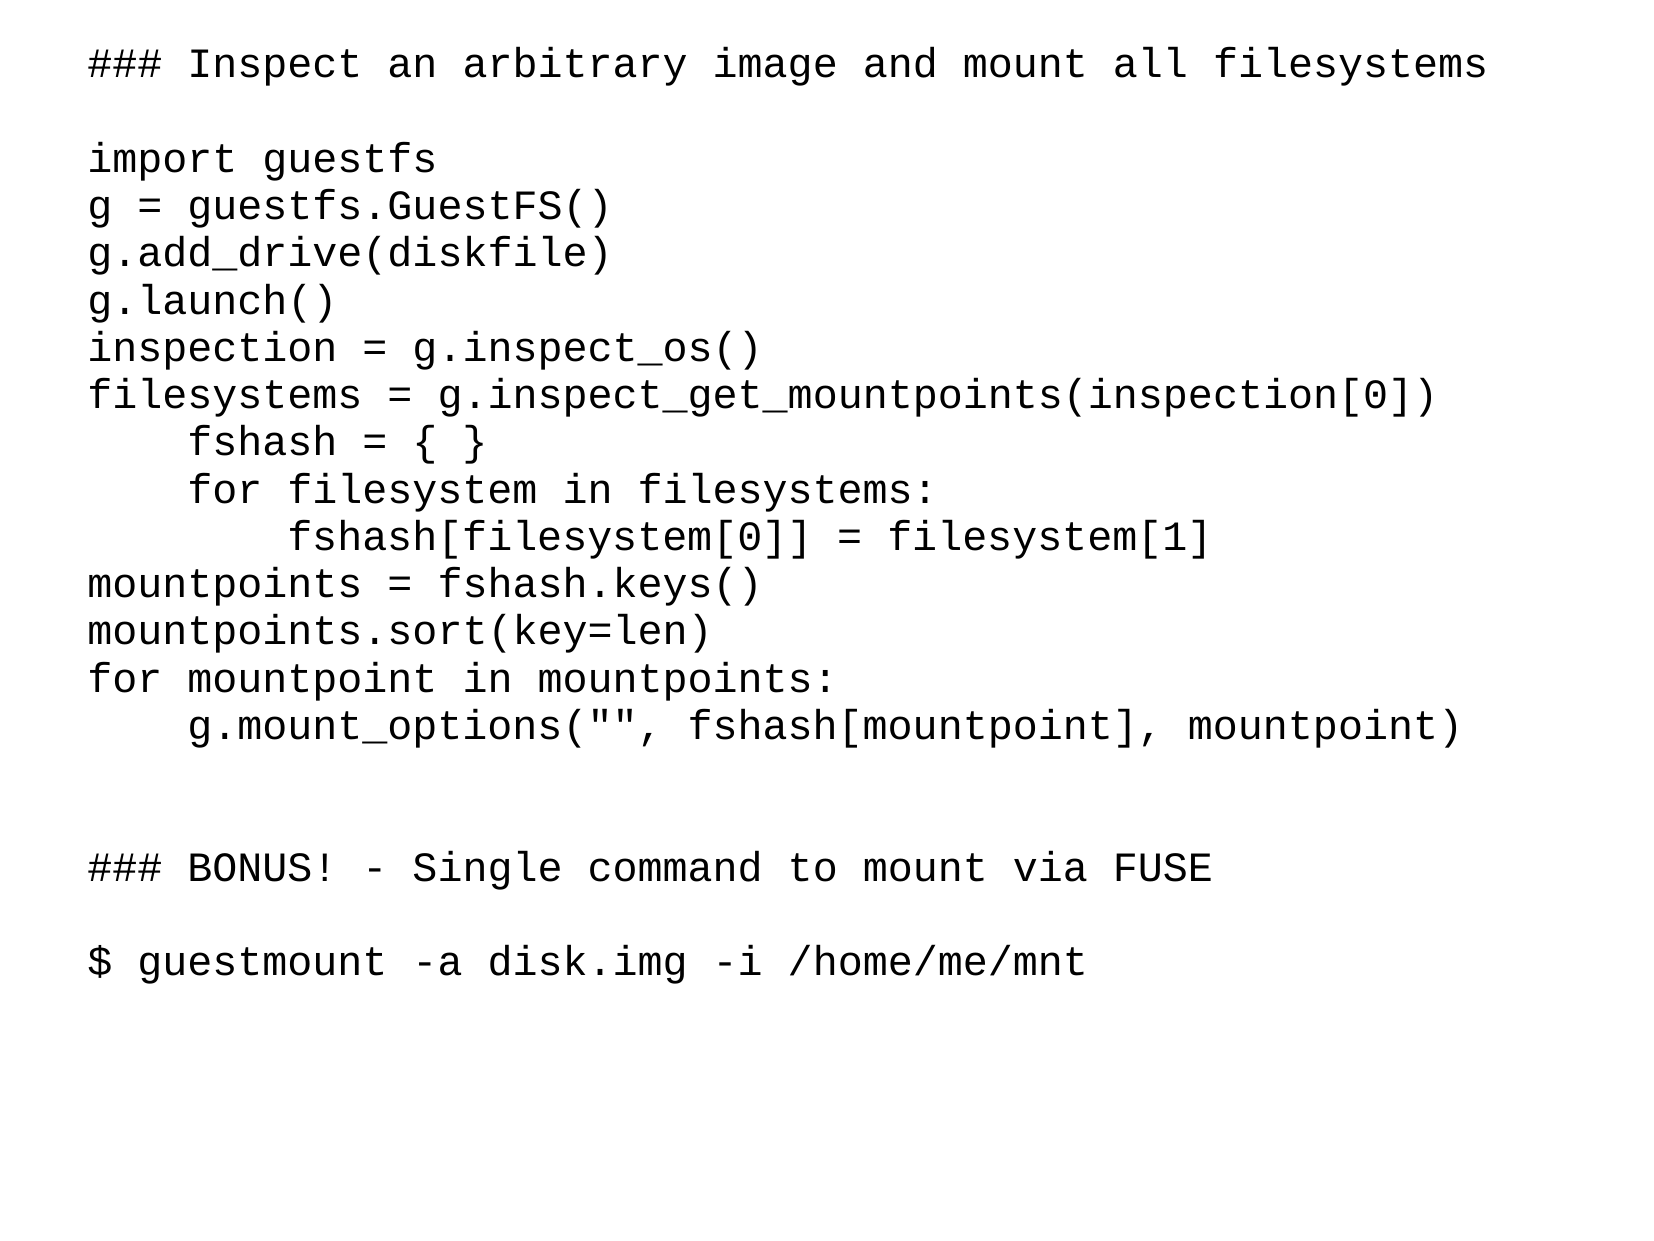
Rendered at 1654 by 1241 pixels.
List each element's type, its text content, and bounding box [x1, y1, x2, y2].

text_box ### Inspect an arbitrary image and mount all filesystems import guestfs g = guestfs.GuestFS() g.add_drive(diskfile) g.launch() inspection = g.inspect_os() filesystems = g.inspect_get_mountpoints(inspection[0]) fshash = { } for filesystem in filesystems: fshash[filesystem[0]] = filesystem[1] mountpoints = fshash.keys() mountpoints.sort(key=len) for mountpoint in mountpoints: g.mount_options("", fshash[mountpoint], mountpoint) ### BONUS! - Single command to mount via FUSE $ guestmount -a disk.img -i /home/me/mnt [72, 35, 1573, 1221]
